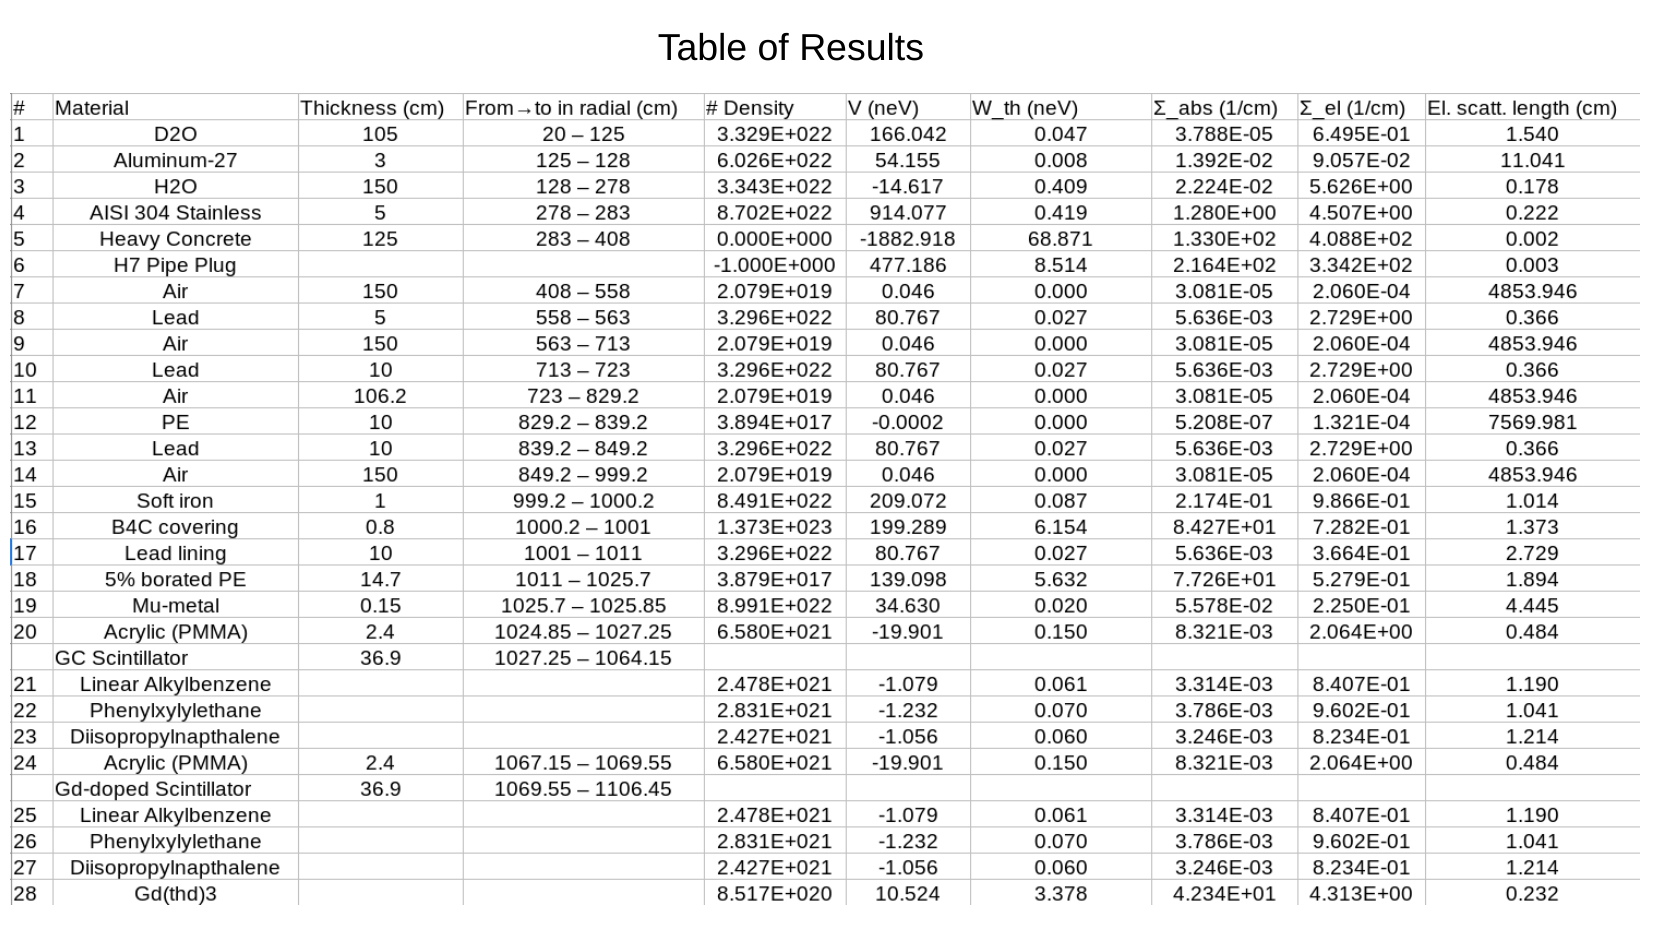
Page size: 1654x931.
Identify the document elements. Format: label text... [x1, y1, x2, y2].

picture [10, 93, 1640, 905]
text_box Table of Results [643, 18, 943, 76]
